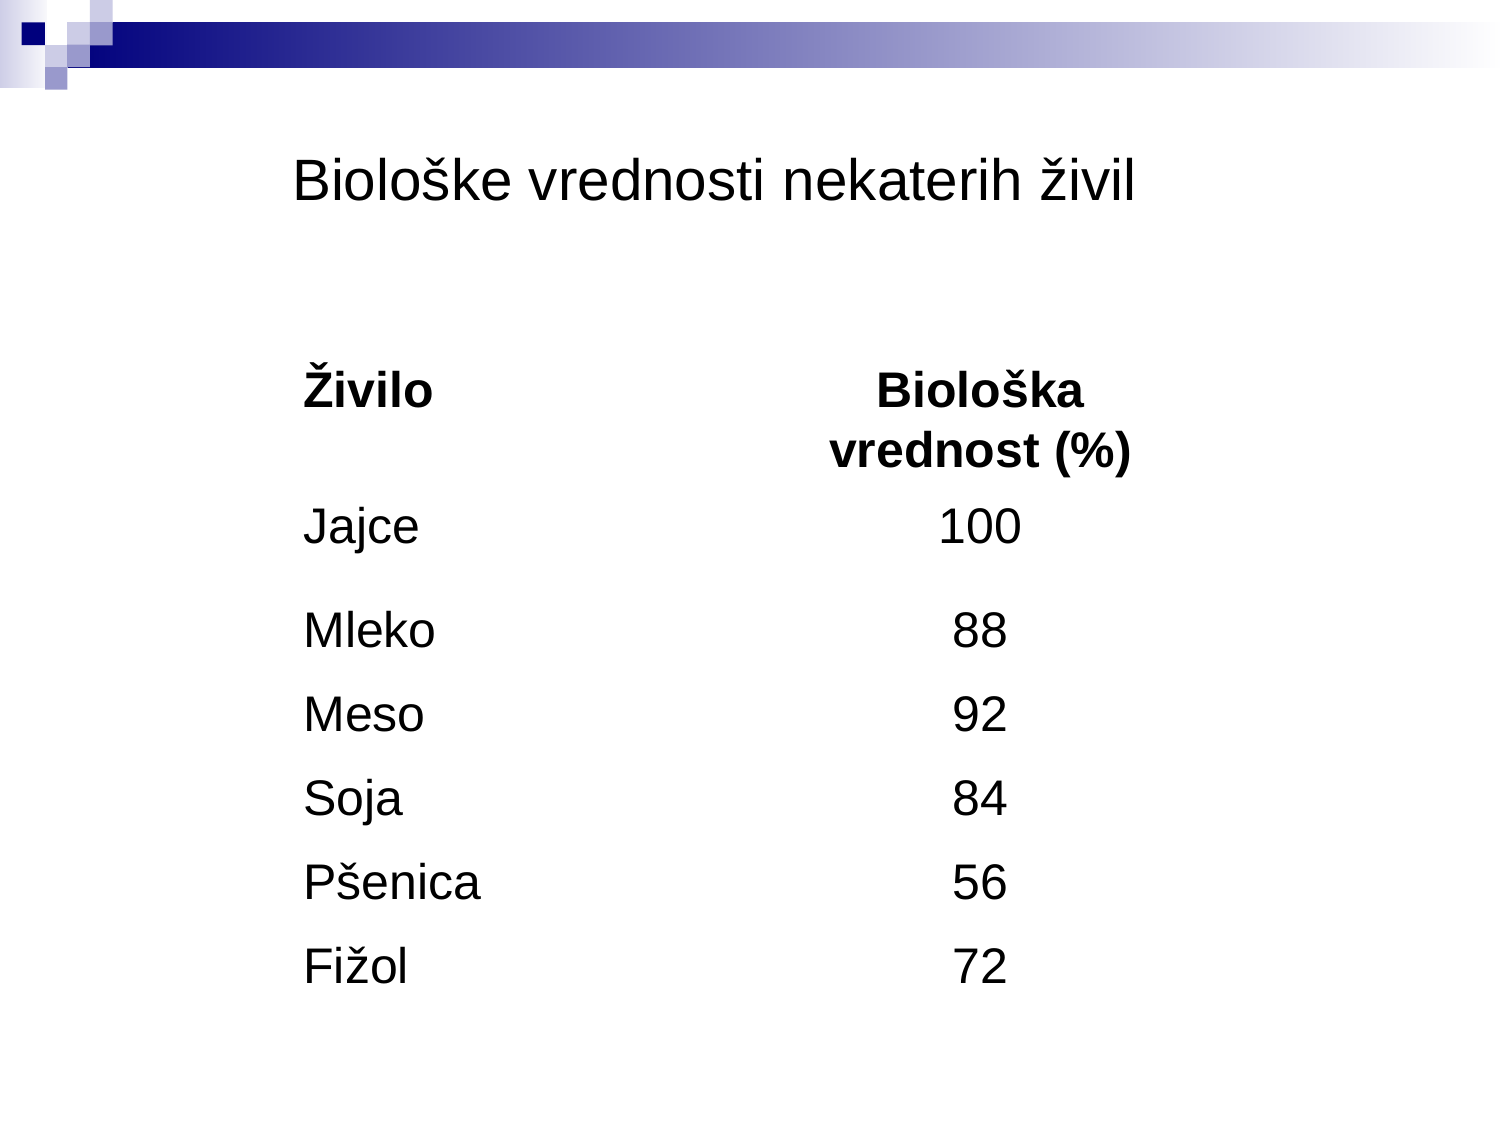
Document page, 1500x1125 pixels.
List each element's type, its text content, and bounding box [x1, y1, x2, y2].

table_cell 88 [750, 589, 1211, 674]
table_cell Pšenica [289, 842, 750, 926]
text_box Biološke vrednosti nekaterih živil [277, 134, 1211, 290]
table_cell Mleko [289, 589, 750, 674]
table_header Živilo [289, 350, 750, 485]
table_header Biološka vrednost (%) [750, 350, 1211, 485]
table_cell 84 [750, 758, 1211, 842]
table_cell 100 [750, 485, 1211, 589]
table_cell 92 [750, 674, 1211, 758]
table_cell Jajce [289, 485, 750, 589]
table_cell 56 [750, 842, 1211, 926]
table_cell Meso [289, 674, 750, 758]
table_cell Soja [289, 758, 750, 842]
table_cell 72 [750, 926, 1211, 1010]
table_cell Fižol [289, 926, 750, 1010]
